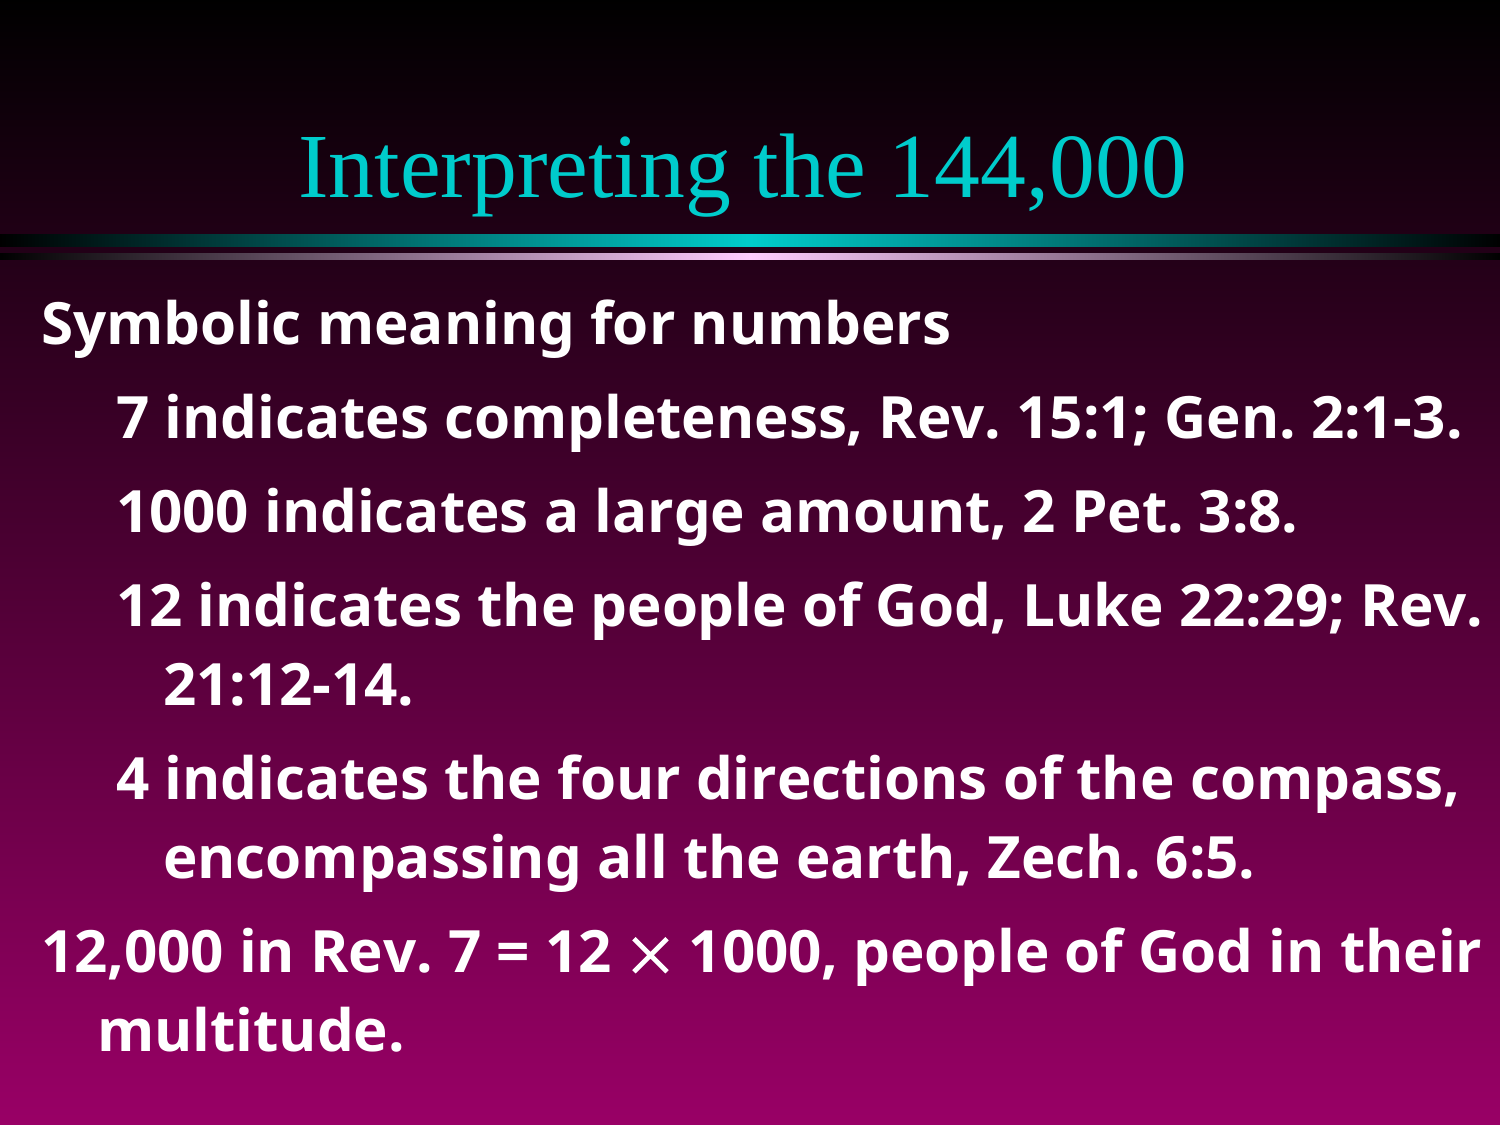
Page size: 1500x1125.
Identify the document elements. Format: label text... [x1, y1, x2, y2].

list Symbolic meaning for numbers 7 indicates completeness, Rev. 15:1; Gen. 2:1-3. 1000 indicates a large amount, 2 Pet. 3:8. 12 indicates the people of God, Luke 22:29; Rev. 21:12-14. 4 indicates the four directions of the compass, encompassing all the earth, Zech. 6:5. 12,000 in Rev. 7 = 12  1000, people of God in their multitude. [26, 274, 1500, 1113]
title Interpreting the 144,000 [99, 37, 1388, 225]
